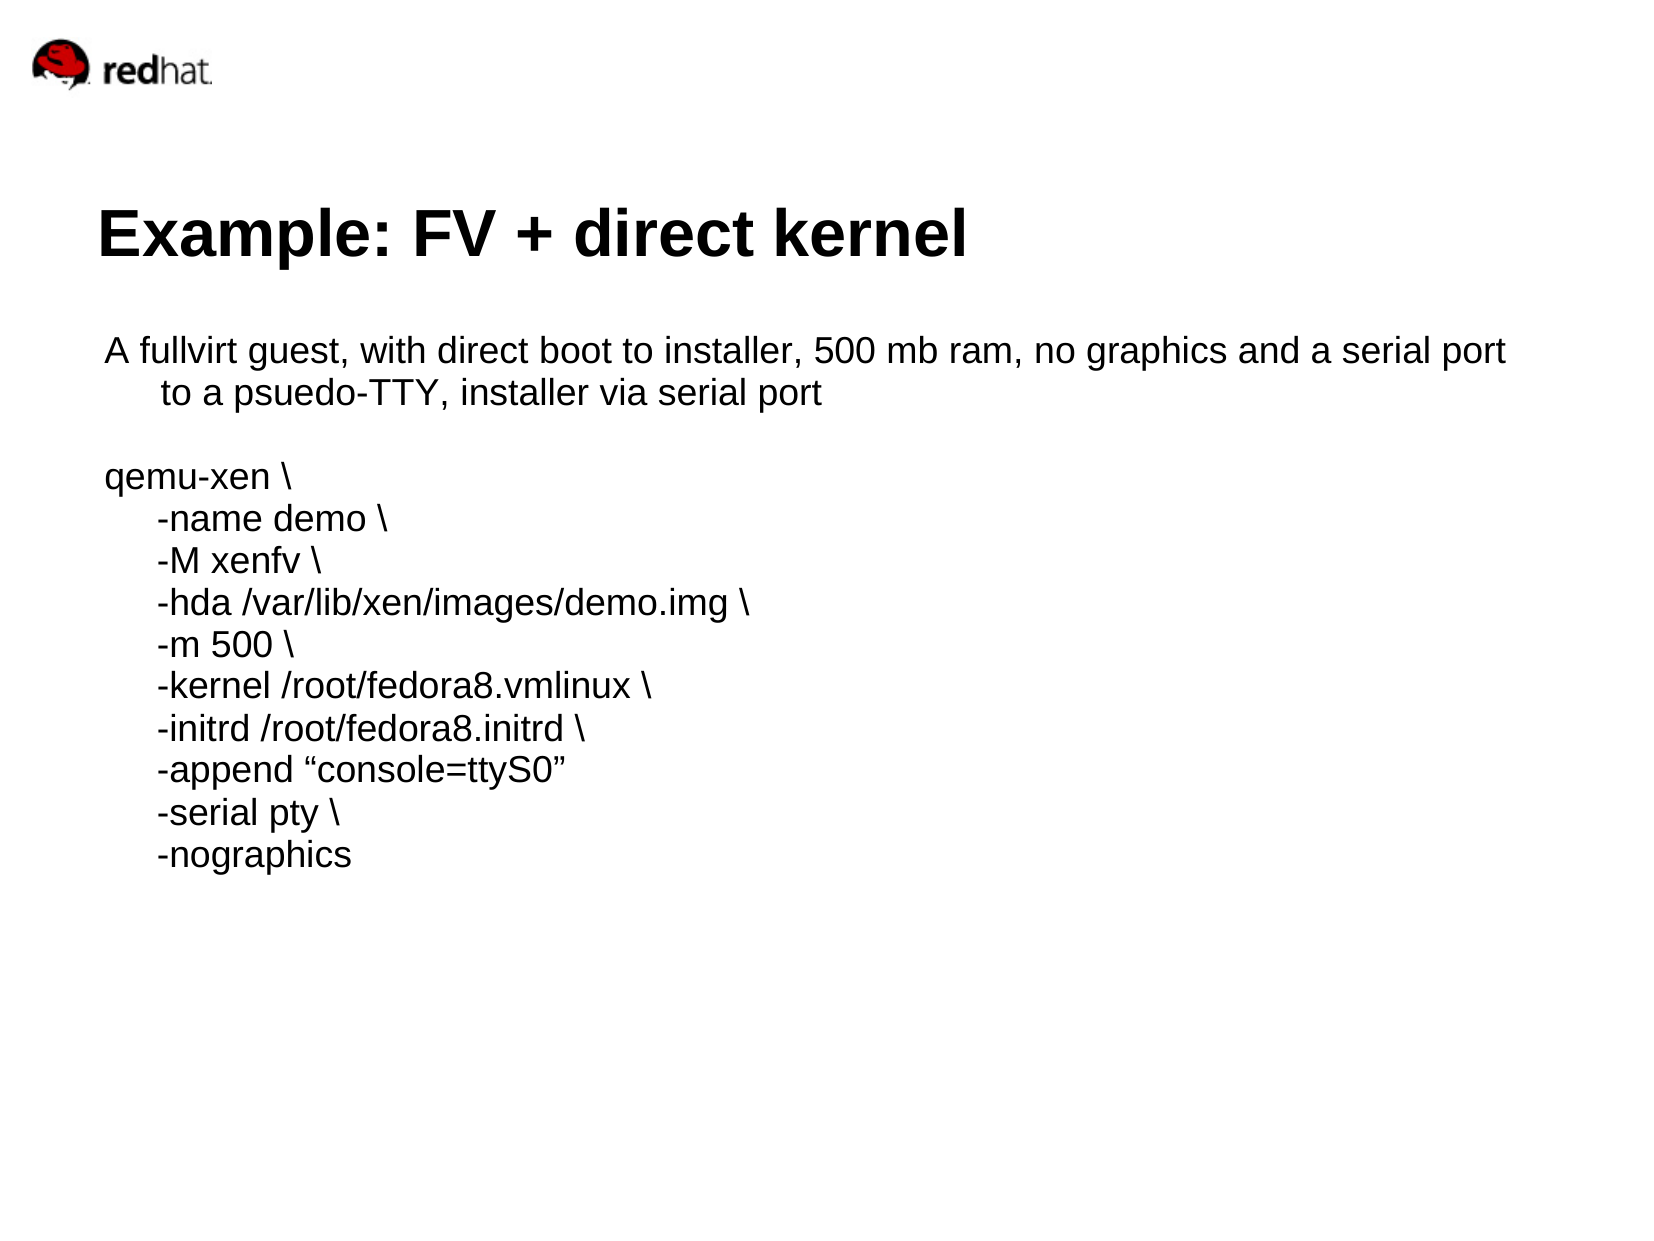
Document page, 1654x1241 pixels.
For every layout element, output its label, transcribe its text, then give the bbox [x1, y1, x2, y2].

picture [31, 37, 212, 98]
list A fullvirt guest, with direct boot to installer, 500 mb ram, no graphics and a serial port to a psuedo-TTY, installer via serial port qemu-xen \ -name demo \ -M xenfv \ -hda /var/lib/xen/images/demo.img \ -m 500 \ -kernel /root/fedora8.vmlinux \ -initrd /root/fedora8.initrd \ -append “console=ttyS0” -serial pty \ -nographics [104, 329, 1510, 1062]
title Example: FV + direct kernel [79, 159, 1485, 308]
